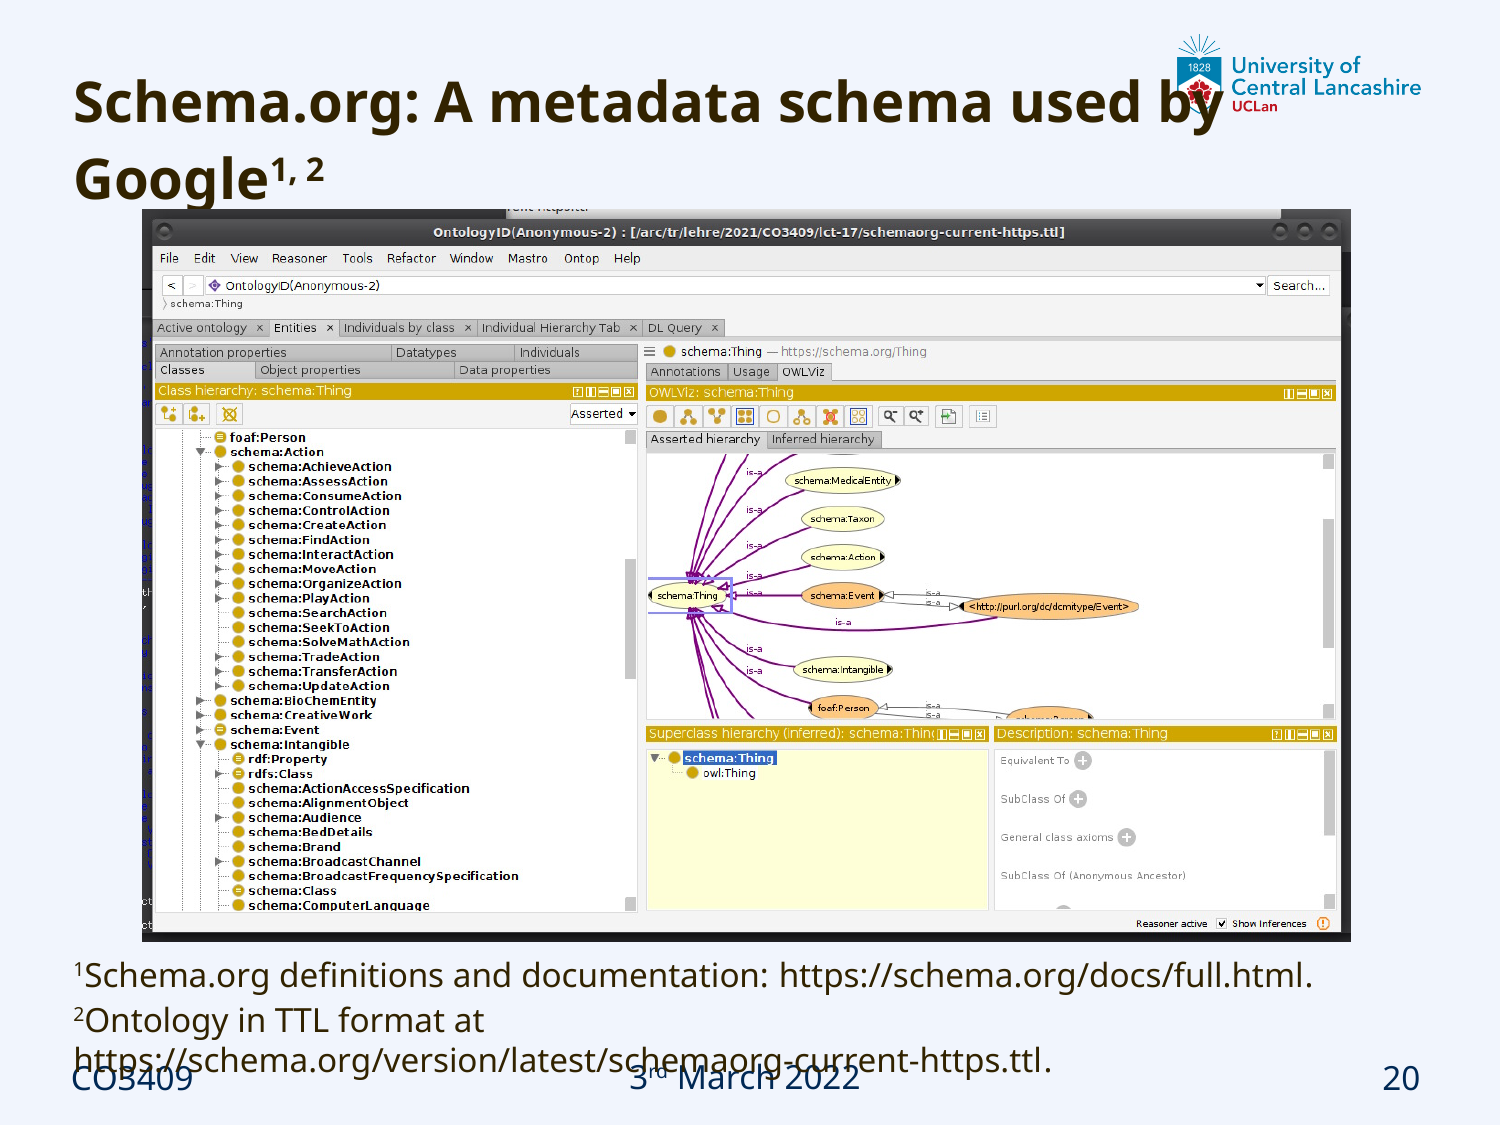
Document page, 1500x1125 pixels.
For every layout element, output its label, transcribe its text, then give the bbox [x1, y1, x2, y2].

picture [1177, 34, 1421, 93]
picture [142, 209, 1351, 942]
title Schema.org: A metadata schema used by Google1, 2 [58, 93, 1475, 186]
text_box 1Schema.org definitions and documentation: https://schema.org/docs/full.html. 2Ontology in TTL format at https://schema.org/version/latest/schemaorg-current-https.ttl. [58, 946, 1441, 1056]
